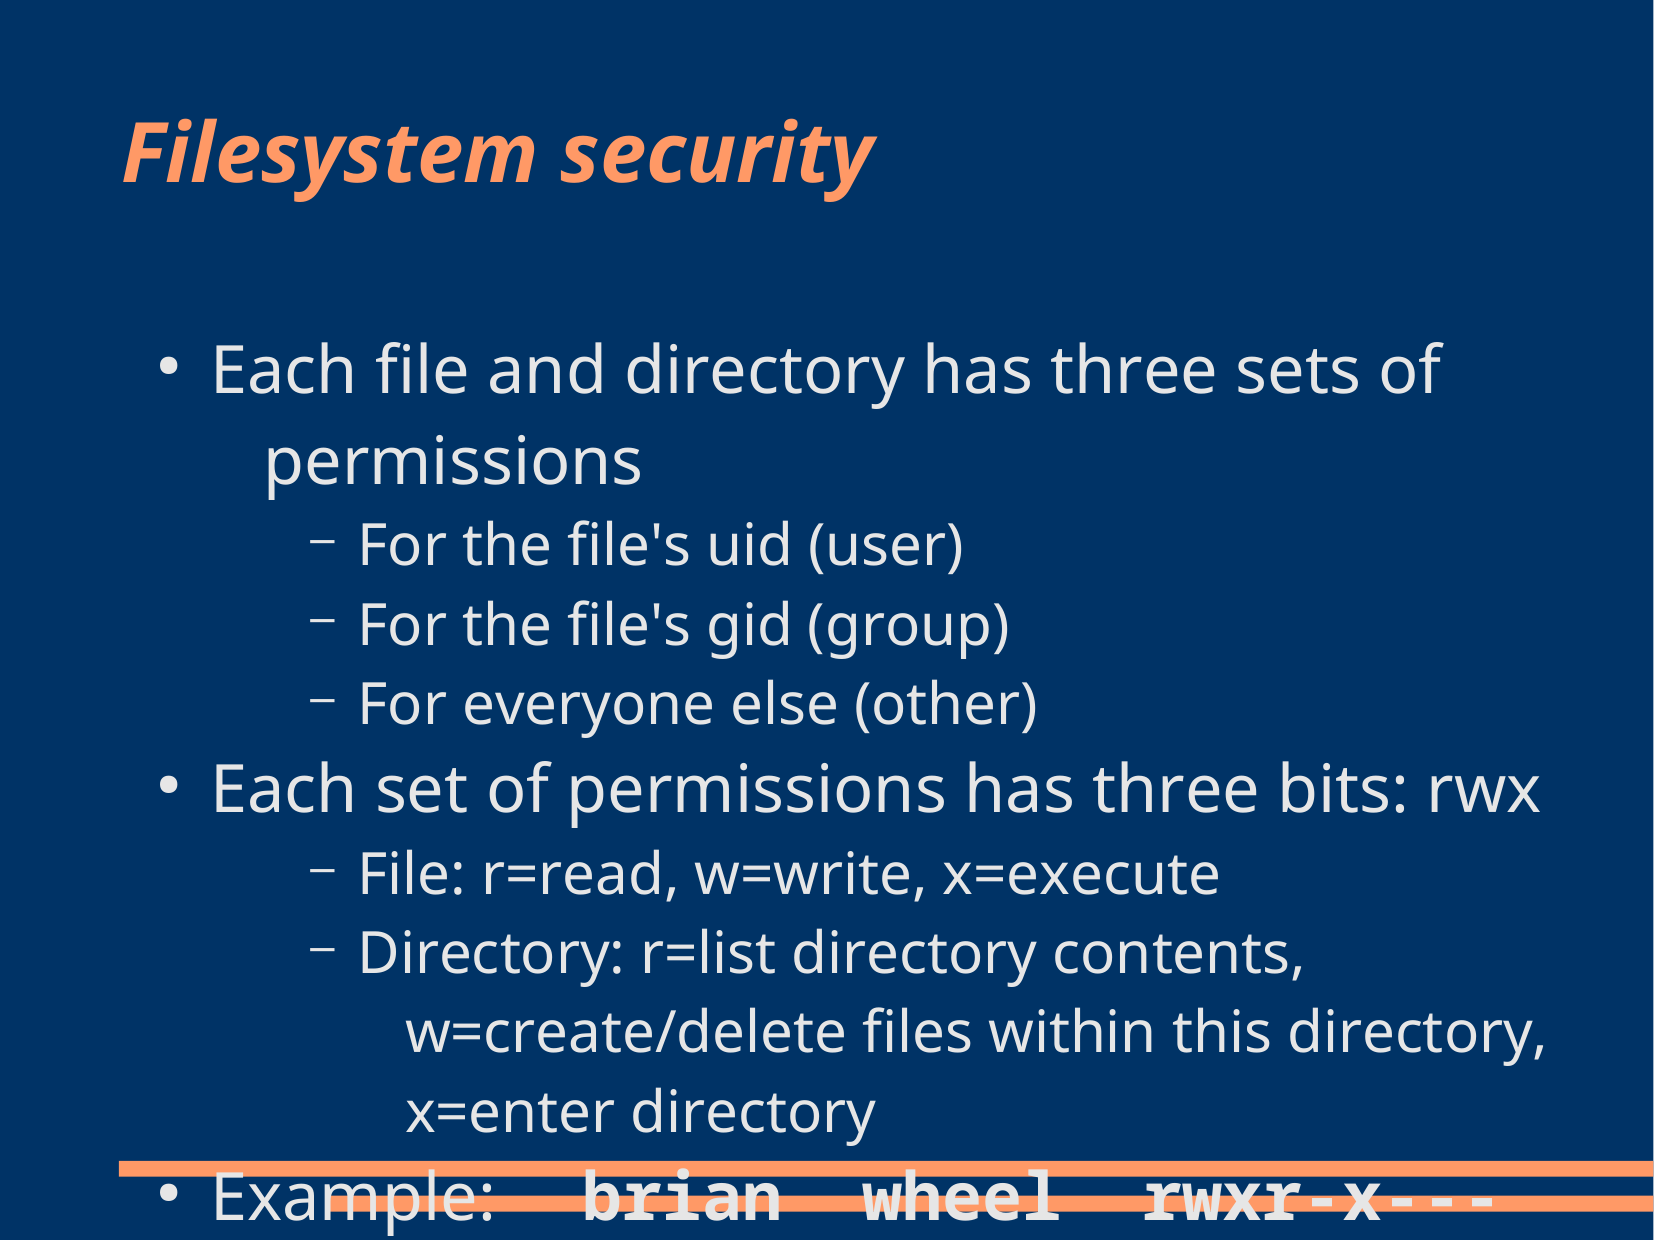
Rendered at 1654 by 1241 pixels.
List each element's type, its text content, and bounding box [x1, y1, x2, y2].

title Filesystem security [121, 46, 1534, 254]
list Each file and directory has three sets of permissions For the file's uid (user) For the file's gid (group) For everyone else (other) Each set of permissions has three bits: rwx File: r=read, w=write, x=execute Directory: r=list directory contents, w=create/delete files within this directory, x=enter directory Example: brian wheel rwxr-x--- [121, 322, 1561, 1132]
